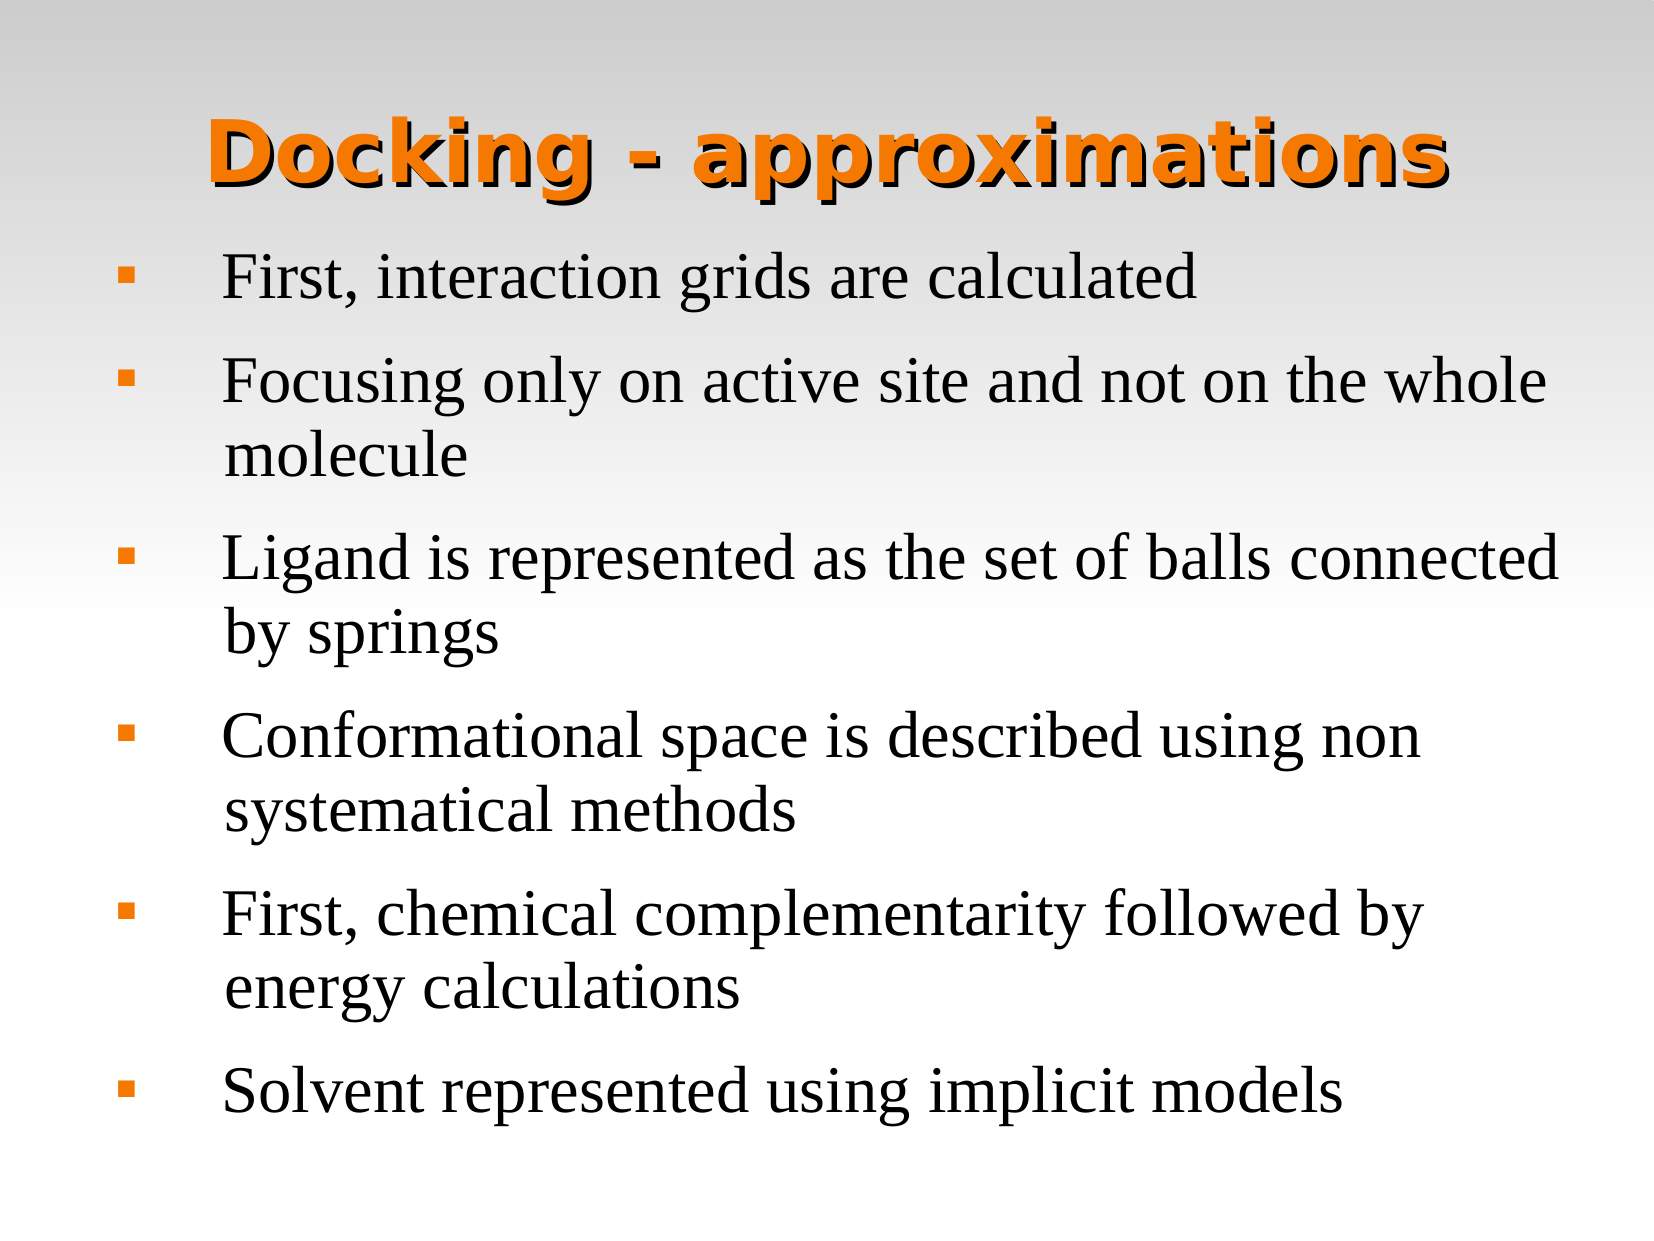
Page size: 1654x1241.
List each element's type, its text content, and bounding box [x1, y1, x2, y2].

list First, interaction grids are calculated Focusing only on active site and not on the whole molecule Ligand is represented as the set of balls connected by springs Conformational space is described using non systematical methods First, chemical complementarity followed by energy calculations Solvent represented using implicit models [82, 238, 1571, 1195]
title Docking - approximations [82, 49, 1571, 238]
